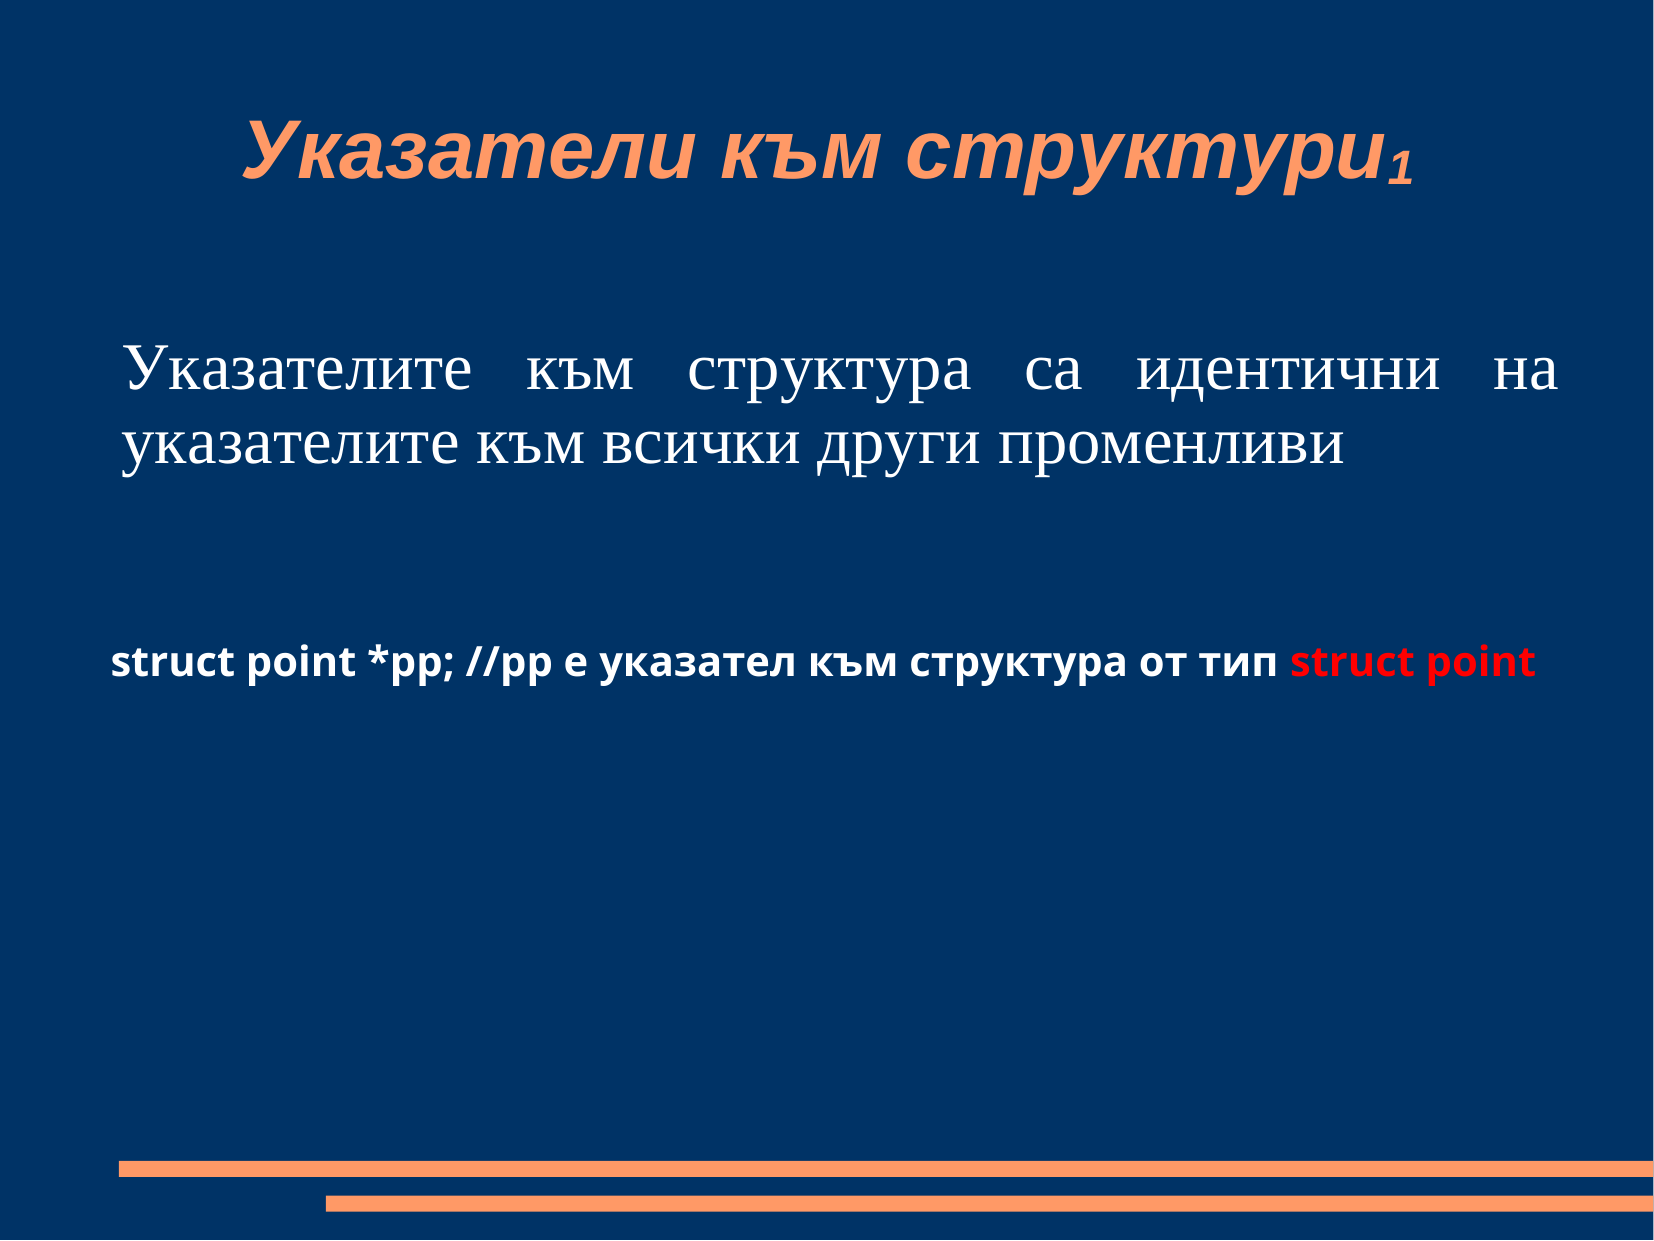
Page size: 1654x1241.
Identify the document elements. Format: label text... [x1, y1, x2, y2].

title Указатели към структури1 [121, 46, 1534, 254]
text_box struct point *pp; //pp е указател към структура от тип struct point [95, 624, 1607, 687]
subtitle Указателите към структура са идентични на указателите към всички други променливи [121, 280, 1561, 528]
